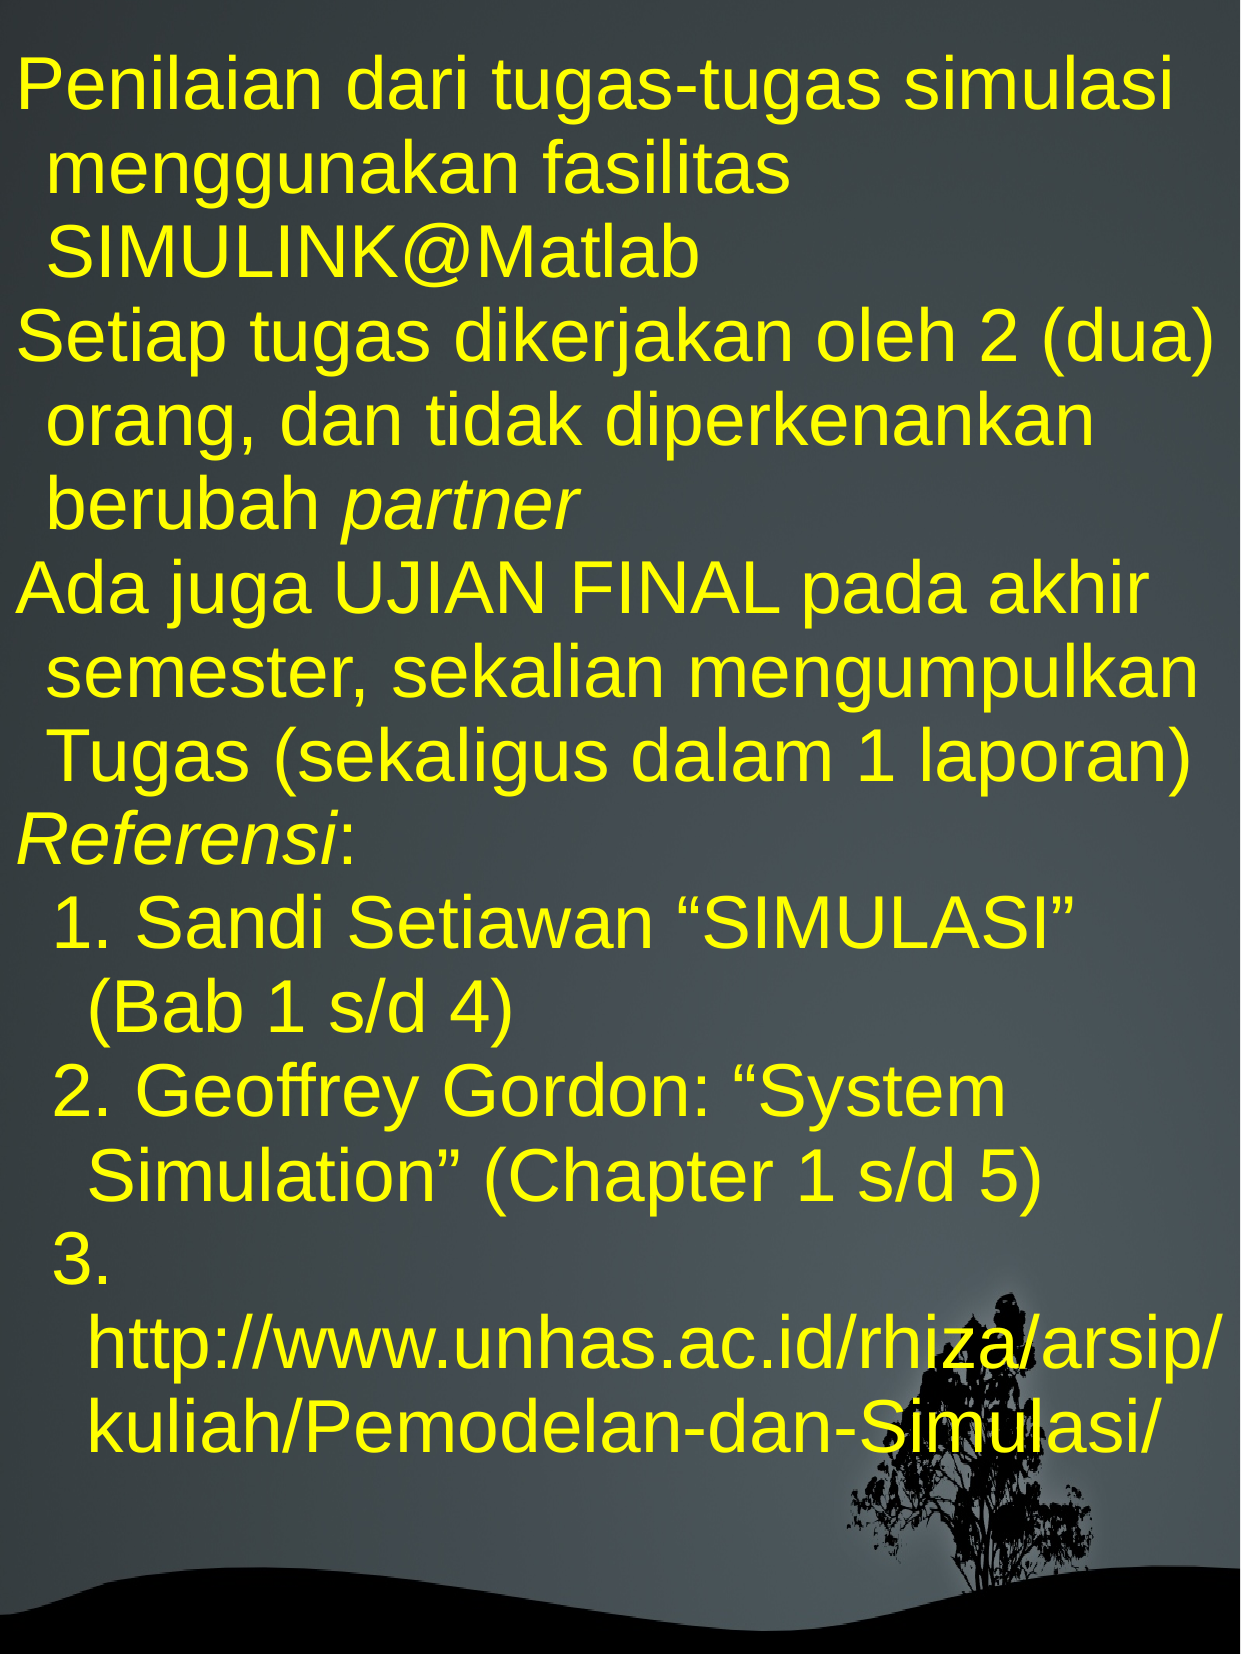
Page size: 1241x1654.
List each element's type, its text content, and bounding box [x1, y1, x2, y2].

picture [0, 0, 1241, 1654]
text_box Penilaian dari tugas-tugas simulasi menggunakan fasilitas SIMULINK@Matlab Setiap tugas dikerjakan oleh 2 (dua) orang, dan tidak diperkenankan berubah partner Ada juga UJIAN FINAL pada akhir semester, sekalian mengumpulkan Tugas (sekaligus dalam 1 laporan) Referensi: 1. Sandi Setiawan “SIMULASI” (Bab 1 s/d 4) 2. Geoffrey Gordon: “System Simulation” (Chapter 1 s/d 5) 3. http://www.unhas.ac.id/rhiza/arsip/kuliah/Pemodelan-dan-Simulasi/ [1, 33, 1241, 1565]
